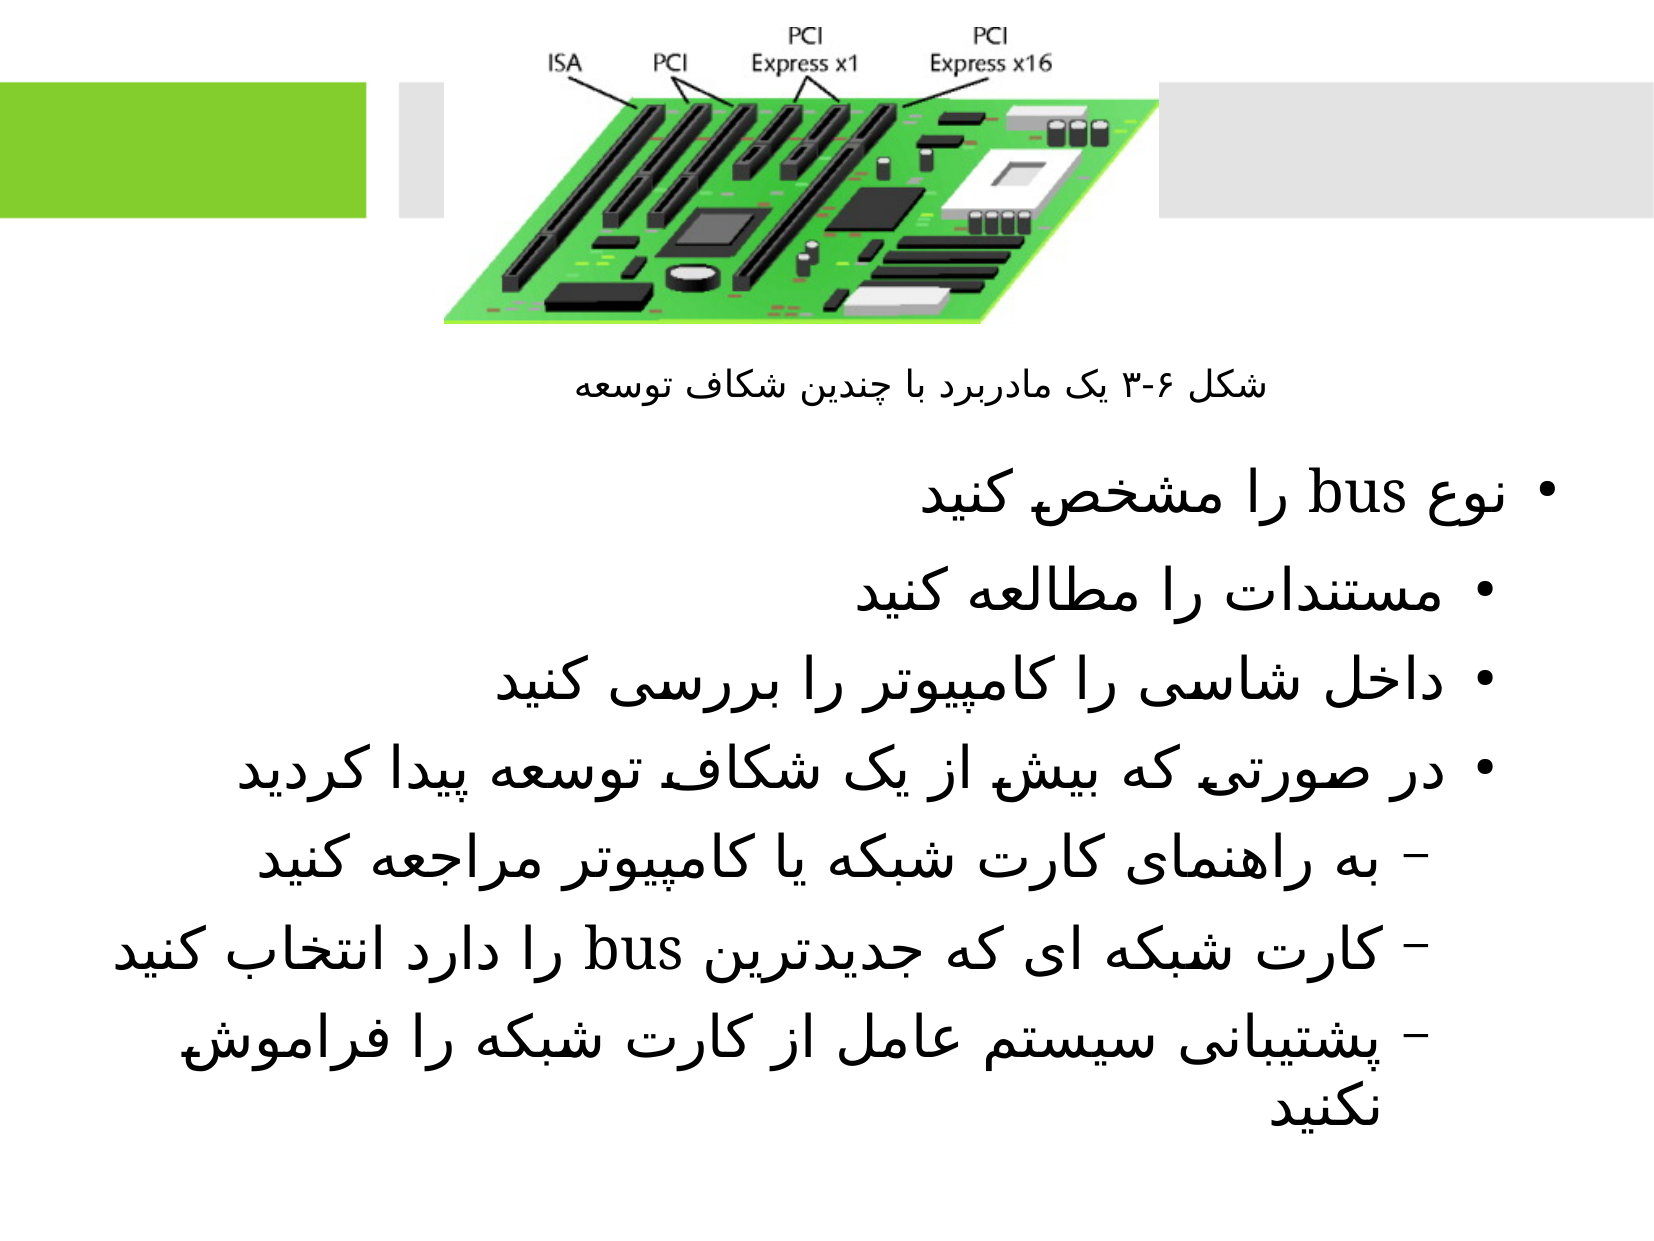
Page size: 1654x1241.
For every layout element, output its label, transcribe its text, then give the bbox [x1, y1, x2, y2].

text_box شکل ۶-۳ یک مادربرد با چندین شکاف توسعه [420, 352, 1458, 413]
list نوع bus را مشخص کنید مستندات را مطالعه کنید داخل شاسی را کامپیوتر را بررسی کنید در صورتی که بیش از یک شکاف توسعه پیدا کردید به راهنمای کارت شبکه یا کامپیوتر مراجعه کنید کارت شبکه ای که جدیدترین bus را دارد انتخاب کنید پشتیبانی سیستم عامل از کارت شبکه را فراموش نکنید [82, 450, 1571, 1182]
picture [0, 0, 1654, 1241]
